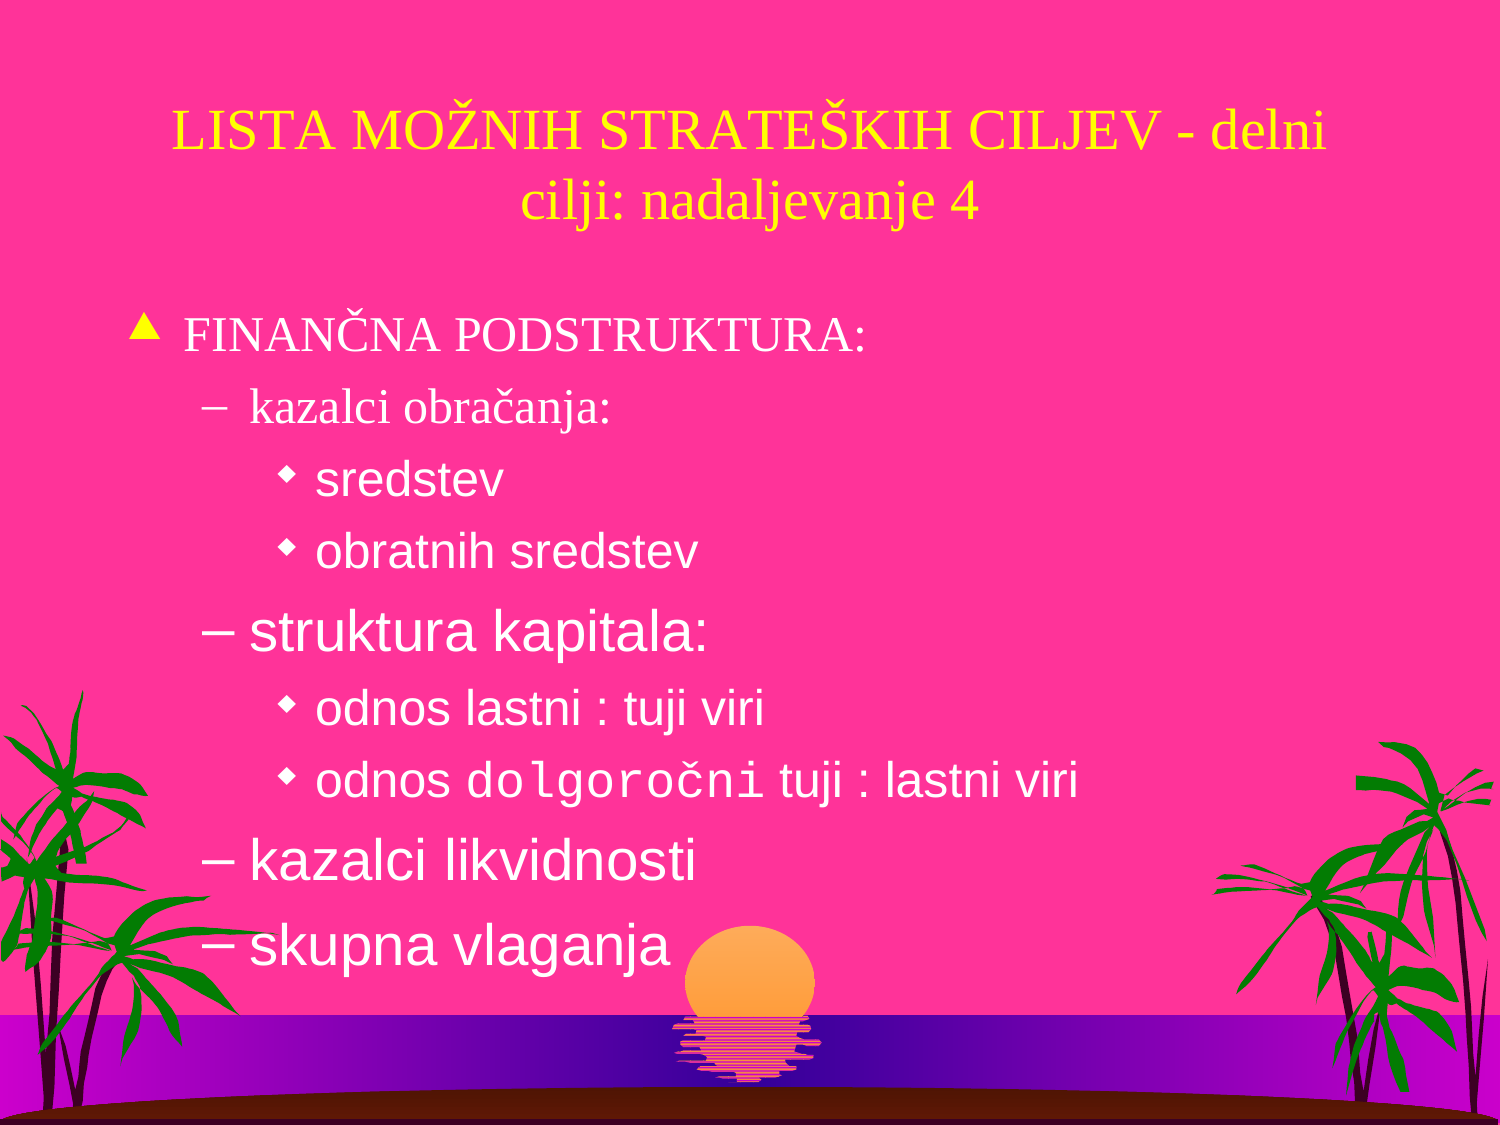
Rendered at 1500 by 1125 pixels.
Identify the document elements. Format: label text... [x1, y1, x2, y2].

picture [672, 1015, 822, 1083]
list FINANČNA PODSTRUKTURA: kazalci obračanja: sredstev obratnih sredstev struktura kapitala: odnos lastni : tuji viri odnos dolgoročni tuji : lastni viri kazalci likvidnosti skupna vlaganja [112, 293, 1388, 985]
title LISTA MOŽNIH STRATEŠKIH CILJEV - delni cilji: nadaljevanje 4 [112, 65, 1388, 257]
